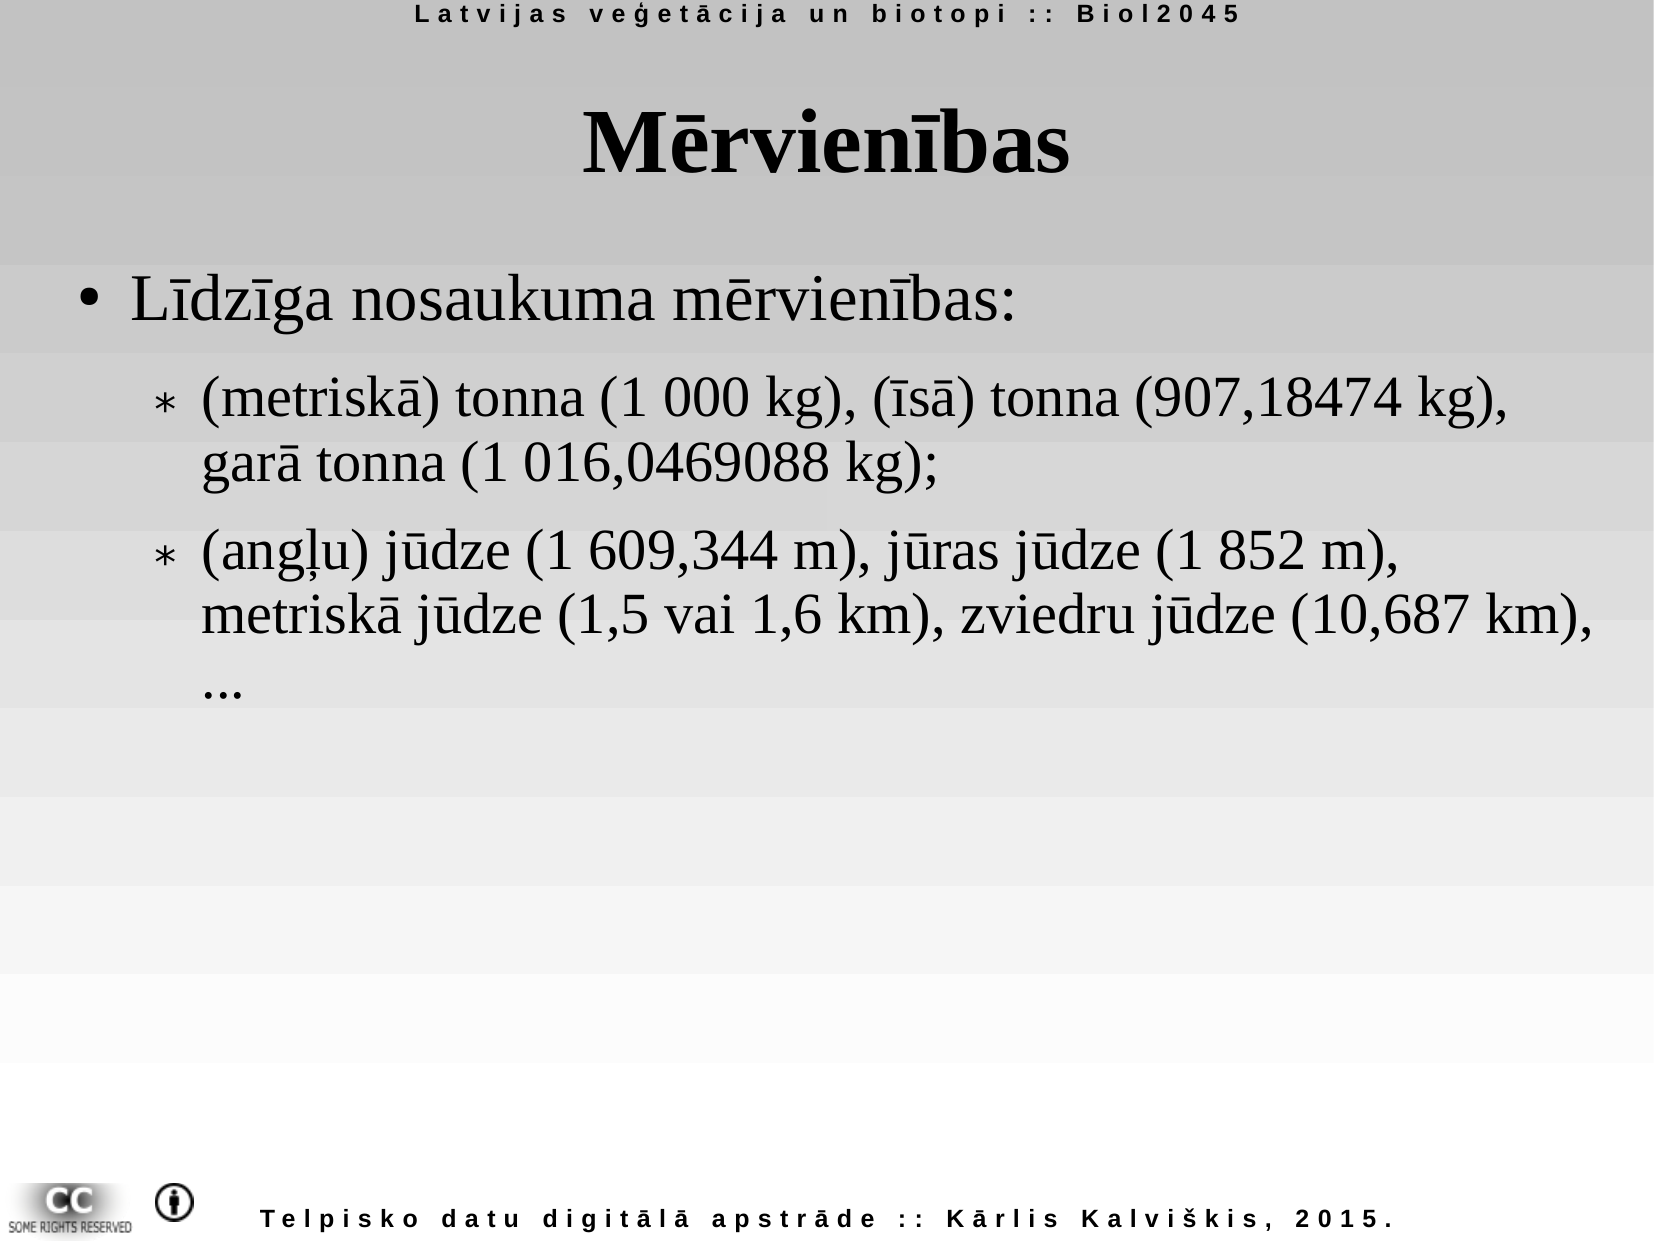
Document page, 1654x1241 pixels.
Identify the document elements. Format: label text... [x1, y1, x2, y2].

title Mērvienības [59, 37, 1596, 246]
list Līdzīga nosaukuma mērvienības: (metriskā) tonna (1 000 kg), (īsā) tonna (907,18474 kg), garā tonna (1 016,0469088 kg); (angļu) jūdze (1 609,344 m), jūras jūdze (1 852 m), metriskā jūdze (1,5 vai 1,6 km), zviedru jūdze (10,687 km), ... [59, 261, 1596, 1175]
picture [0, 0, 1654, 1241]
